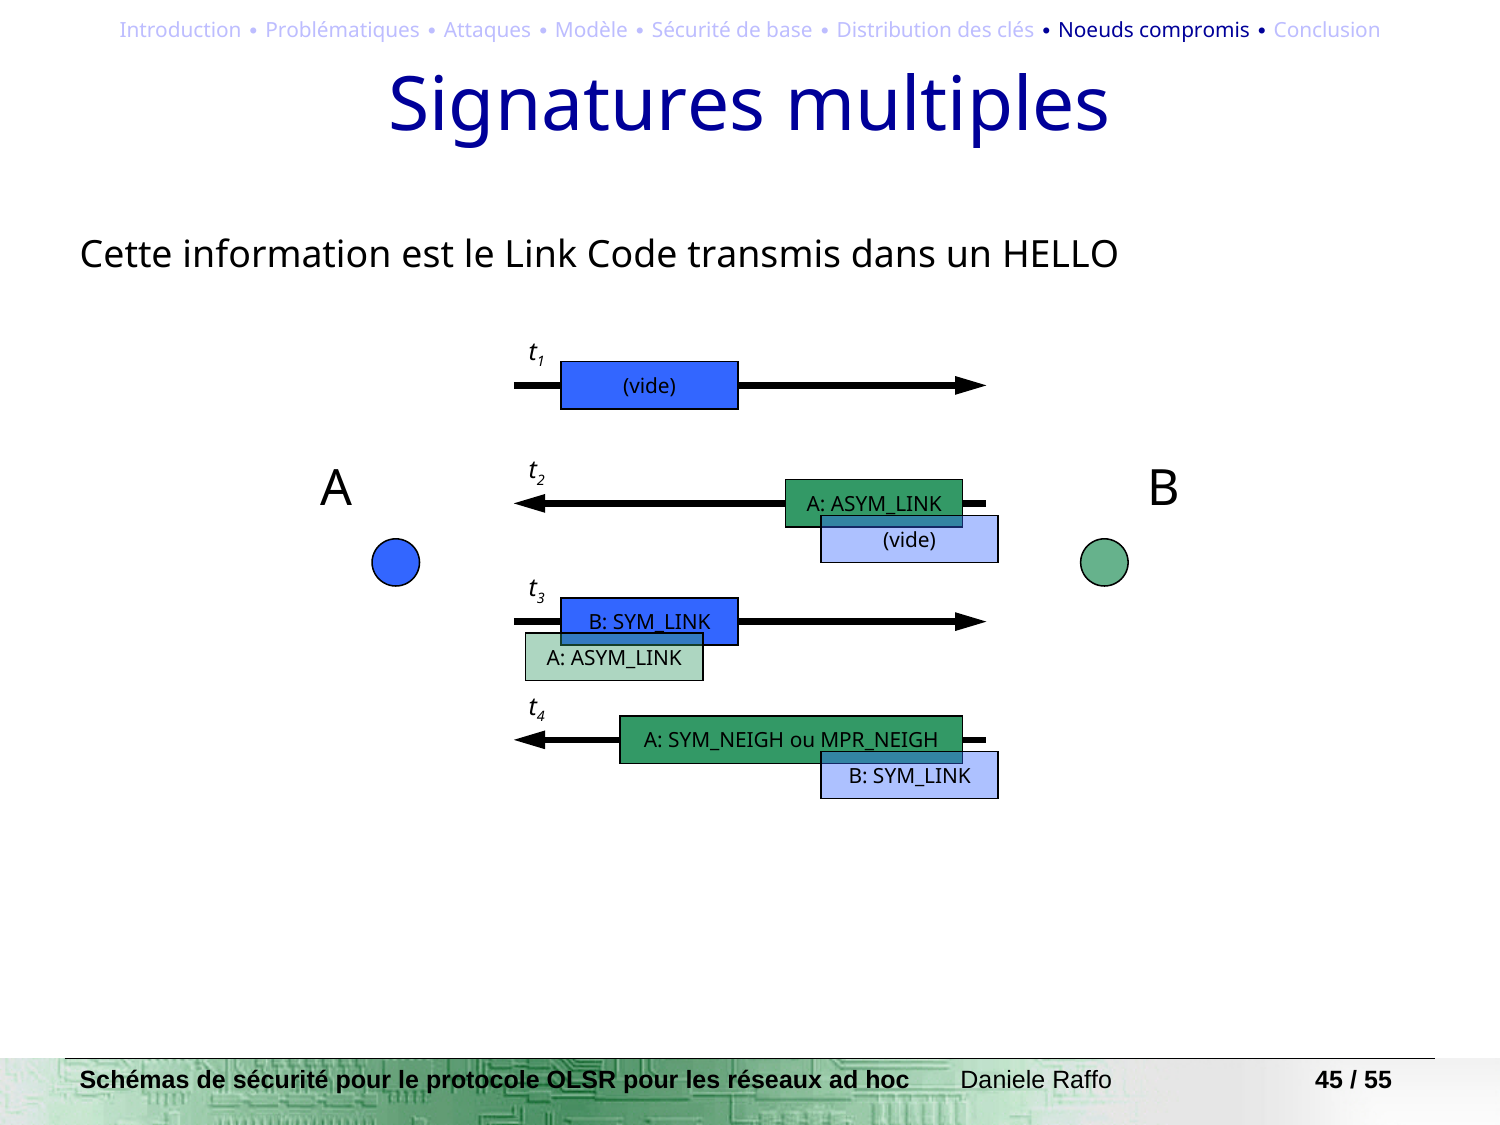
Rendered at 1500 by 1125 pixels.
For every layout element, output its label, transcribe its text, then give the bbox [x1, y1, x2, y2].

text_box Signatures multiples [64, 52, 1436, 161]
text_box B: SYM_LINK [560, 597, 739, 646]
text_box B: SYM_LINK [820, 751, 999, 799]
text_box Introduction ∙ Problématiques ∙ Attaques ∙ Modèle ∙ Sécurité de base ∙ Distribution des clés ∙ Noeuds compromis ∙ Conclusion [0, 7, 1500, 52]
text_box (vide) [820, 515, 999, 563]
text_box B [1104, 444, 1223, 528]
text_box A: ASYM_LINK [785, 479, 963, 527]
text_box t2 [513, 444, 1104, 497]
text_box [372, 538, 420, 587]
text_box A: SYM_NEIGH ou MPR_NEIGH [620, 716, 963, 764]
text_box (vide) [560, 361, 739, 409]
text_box t1 [513, 326, 987, 379]
text_box [1080, 538, 1129, 587]
picture [0, 1058, 1500, 1125]
text_box A: ASYM_LINK [525, 633, 703, 681]
text_box Cette information est le Link Code transmis dans un HELLO [64, 219, 1436, 287]
text_box t3 [513, 562, 987, 616]
text_box A [277, 444, 396, 528]
text_box t4 [513, 680, 1105, 734]
text_box Schémas de sécurité pour le protocole OLSR pour les réseaux ad hoc Daniele Raffo [64, 1058, 1436, 1103]
